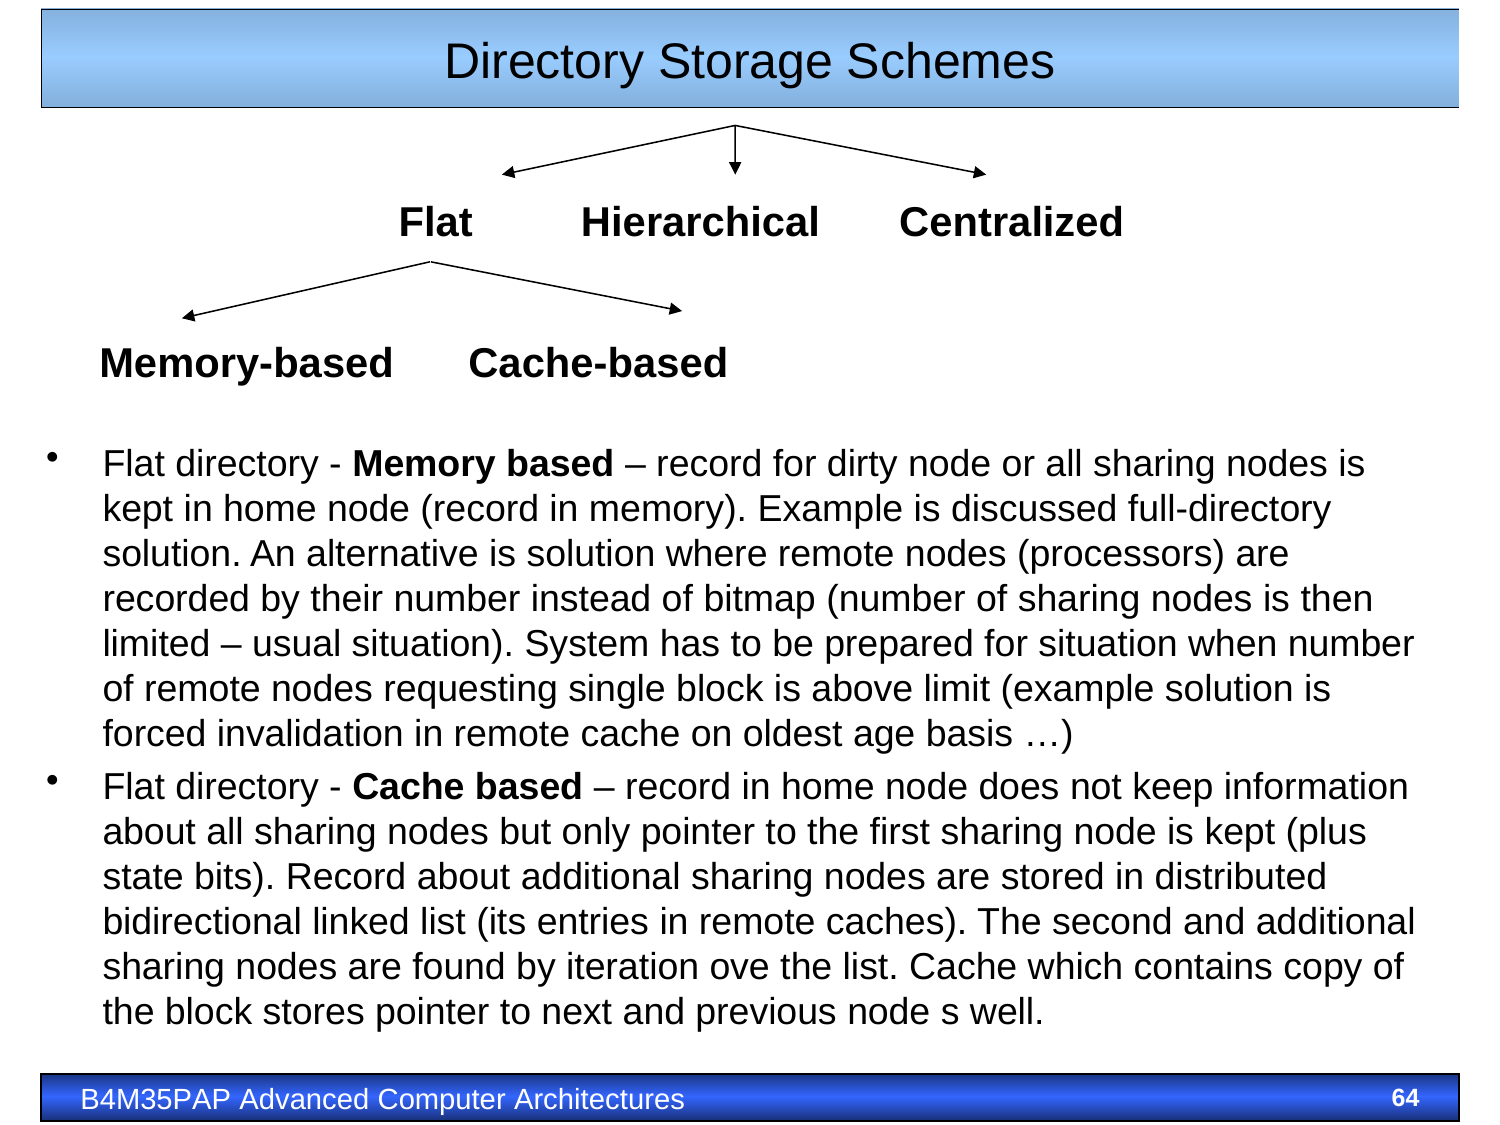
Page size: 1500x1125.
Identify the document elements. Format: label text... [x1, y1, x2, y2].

text_box [181, 261, 683, 319]
text_box Memory-based Cache-based [84, 326, 1005, 396]
text_box Flat directory - Memory based – record for dirty node or all sharing nodes is kept in home node (record in memory). Example is discussed full-directory solution. An alternative is solution where remote nodes (processors) are recorded by their number instead of bitmap (number of sharing nodes is then limited – usual situation). System has to be prepared for situation when number of remote nodes requesting single block is above limit (example solution is forced invalidation in remote cache on oldest age basis …) Flat directory - Cache based – record in home node does not keep information about all sharing nodes but only pointer to the first sharing node is kept (plus state bits). Record about additional sharing nodes are stored in distributed bidirectional linked list (its entries in remote caches). The second and additional sharing nodes are found by iteration ove the list. Cache which contains copy of the block stores pointer to next and previous node s well. [31, 379, 1450, 870]
text_box [501, 125, 987, 175]
title Directory Storage Schemes [41, 8, 1459, 108]
text_box Flat Hierarchical Centralized [383, 185, 1304, 255]
